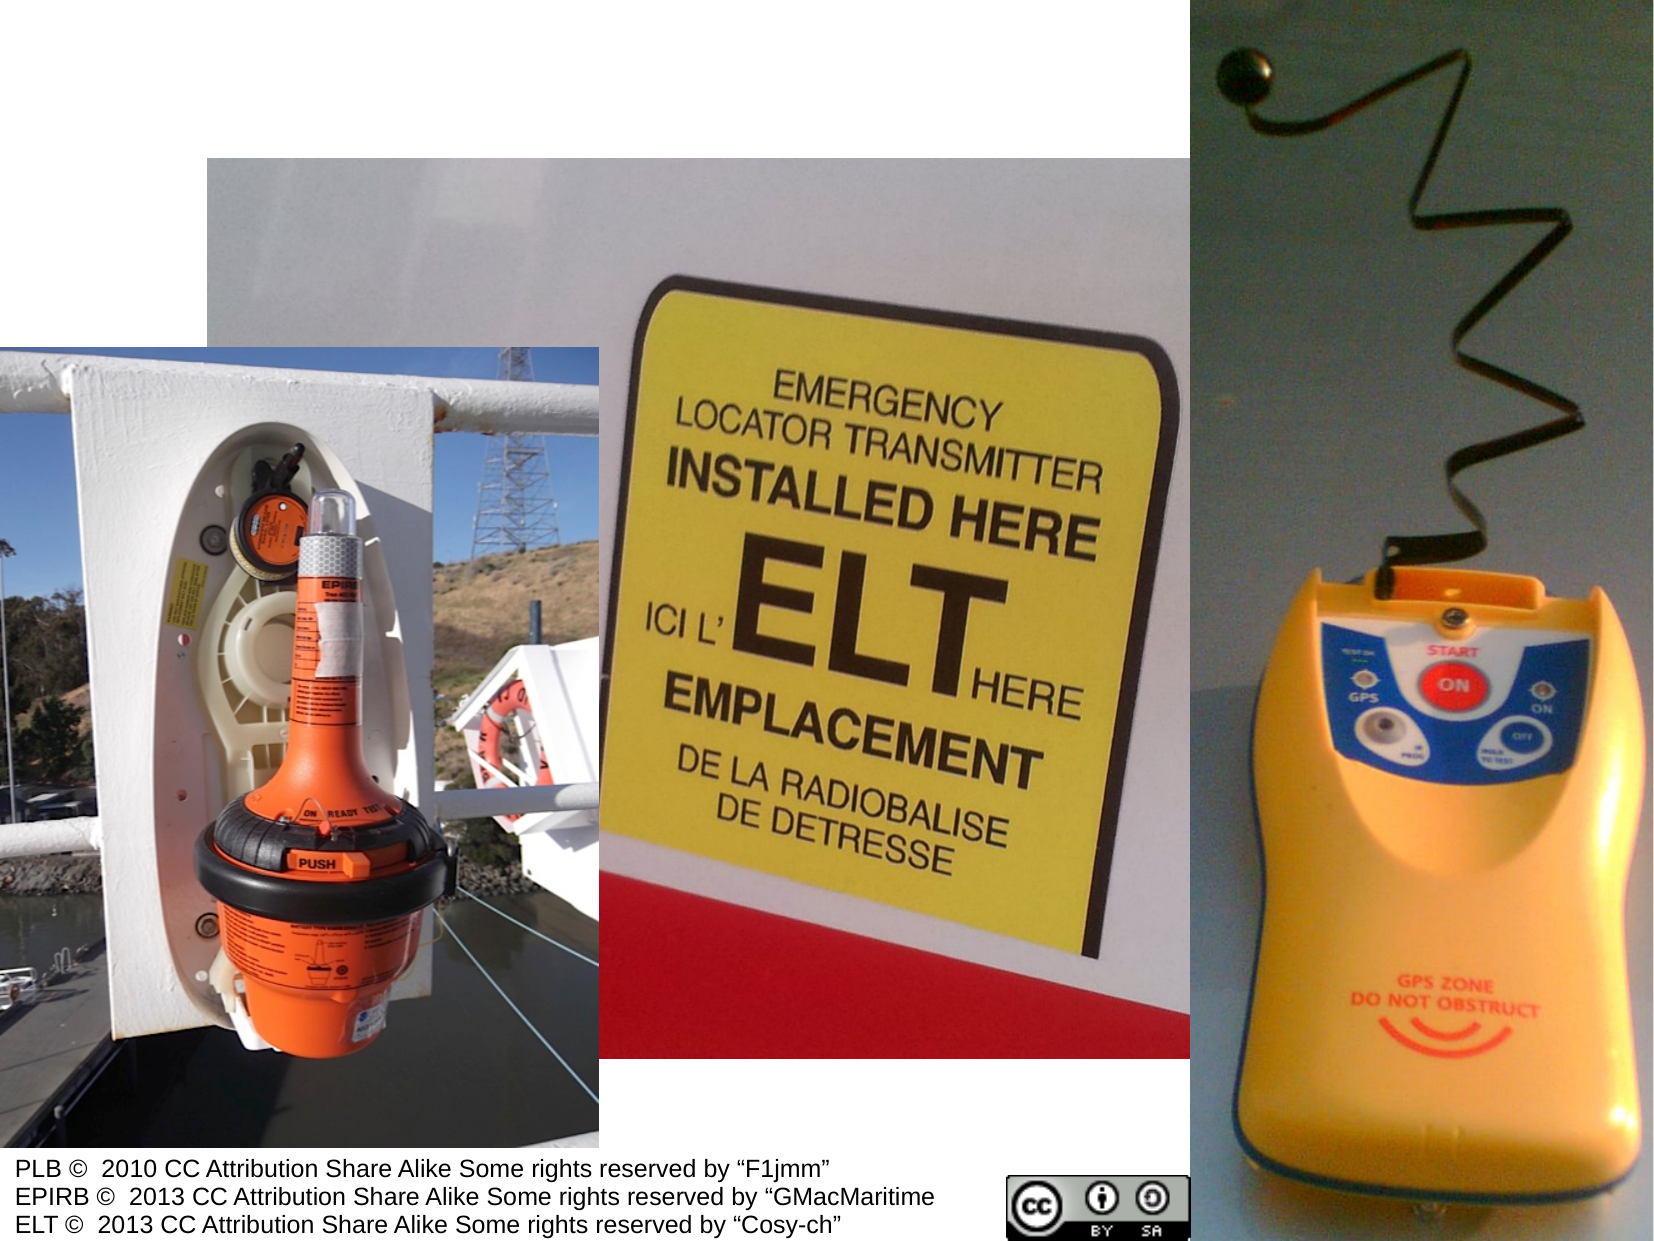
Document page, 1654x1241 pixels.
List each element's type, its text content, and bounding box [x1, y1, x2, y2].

text_box PLB © 2010 CC Attribution Share Alike Some rights reserved by “F1jmm” EPIRB © 2013 CC Attribution Share Alike Some rights reserved by “GMacMaritime ELT © 2013 CC Attribution Share Alike Some rights reserved by “Cosy-ch” [0, 1147, 953, 1241]
picture [0, 0, 1654, 1241]
